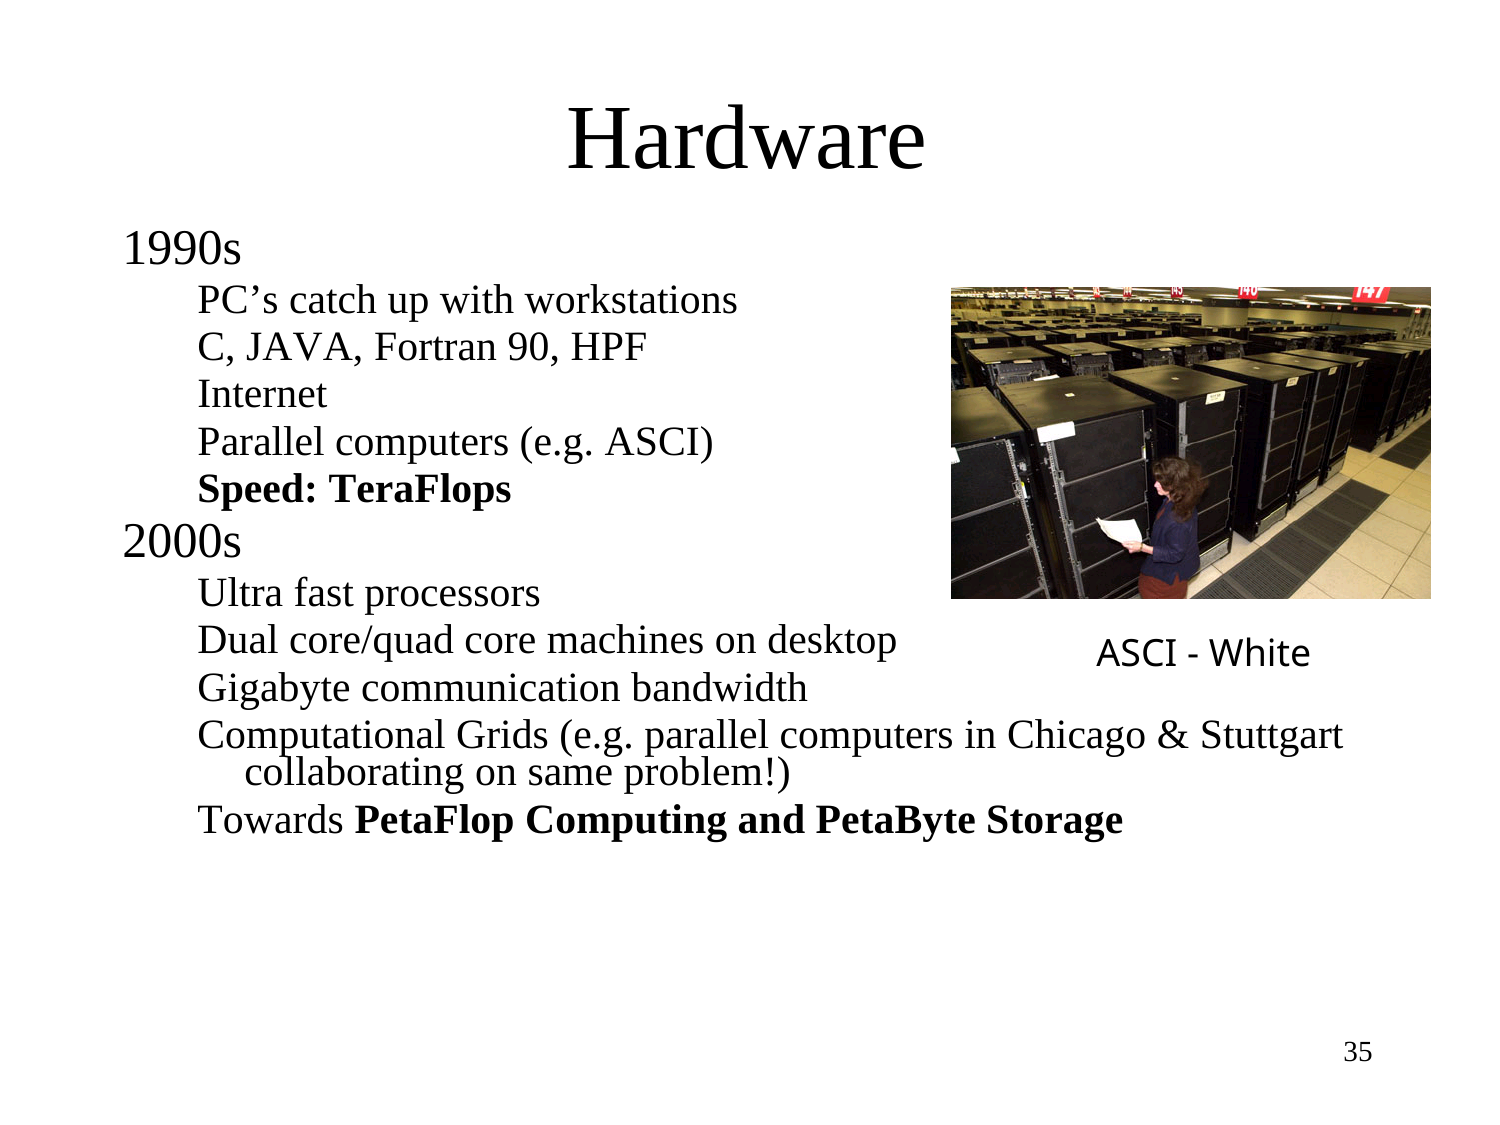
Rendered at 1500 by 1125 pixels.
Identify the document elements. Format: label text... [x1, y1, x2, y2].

text_box <number> [1074, 1025, 1388, 1101]
text_box ASCI - White [1049, 621, 1359, 682]
picture [951, 287, 1431, 599]
title Hardware [109, 43, 1385, 231]
list 1990s PC’s catch up with workstations C, JAVA, Fortran 90, HPF Internet Parallel computers (e.g. ASCI) Speed: TeraFlops 2000s Ultra fast processors Dual core/quad core machines on desktop Gigabyte communication bandwidth Computational Grids (e.g. parallel computers in Chicago & Stuttgart collaborating on same problem!) Towards PetaFlop Computing and PetaByte Storage [107, 221, 1383, 990]
